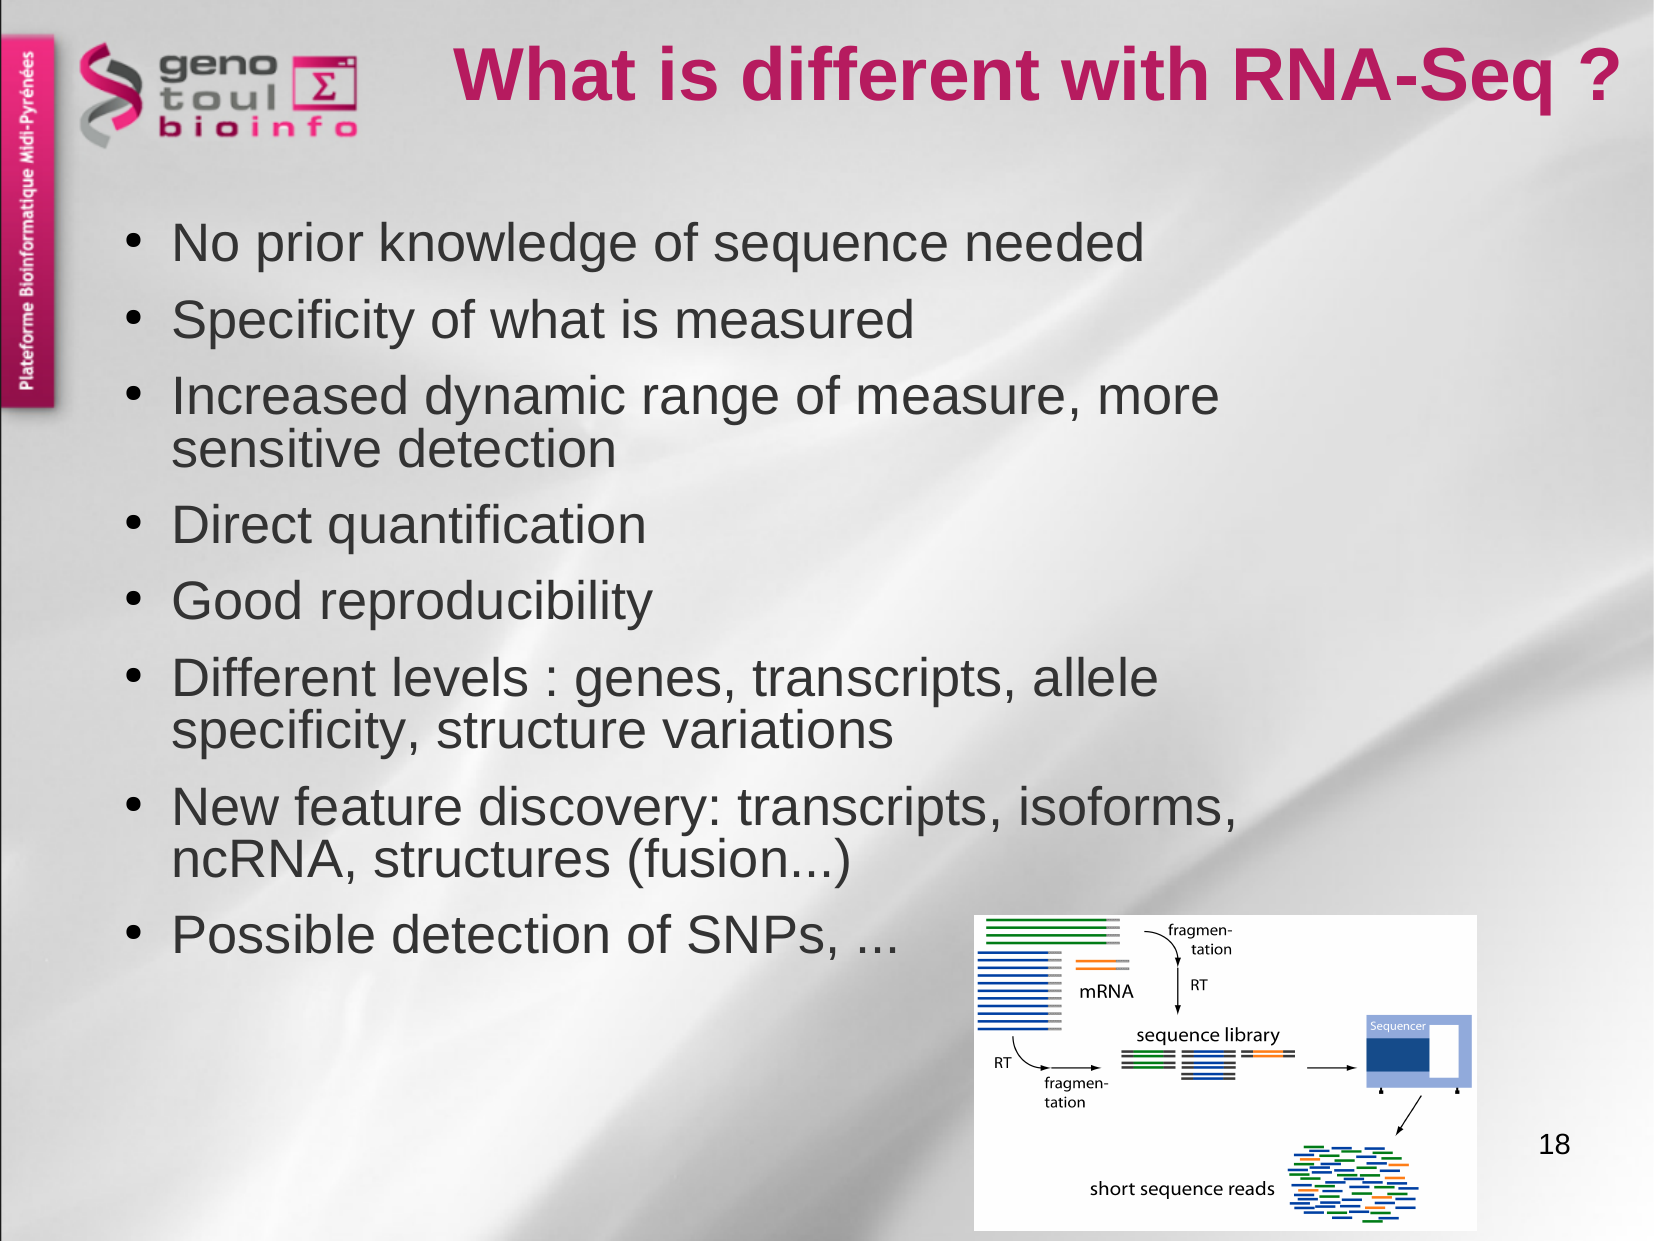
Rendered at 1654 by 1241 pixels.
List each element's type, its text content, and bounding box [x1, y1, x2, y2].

title What is different with RNA-Seq ? [88, 0, 1625, 158]
list No prior knowledge of sequence needed Specificity of what is measured Increased dynamic range of measure, more sensitive detection Direct quantification Good reproducibility Different levels : genes, transcripts, allele specificity, structure variations New feature discovery: transcripts, isoforms, ncRNA, structures (fusion...) Possible detection of SNPs, ... [29, 206, 1282, 1114]
picture [0, 0, 1654, 1241]
